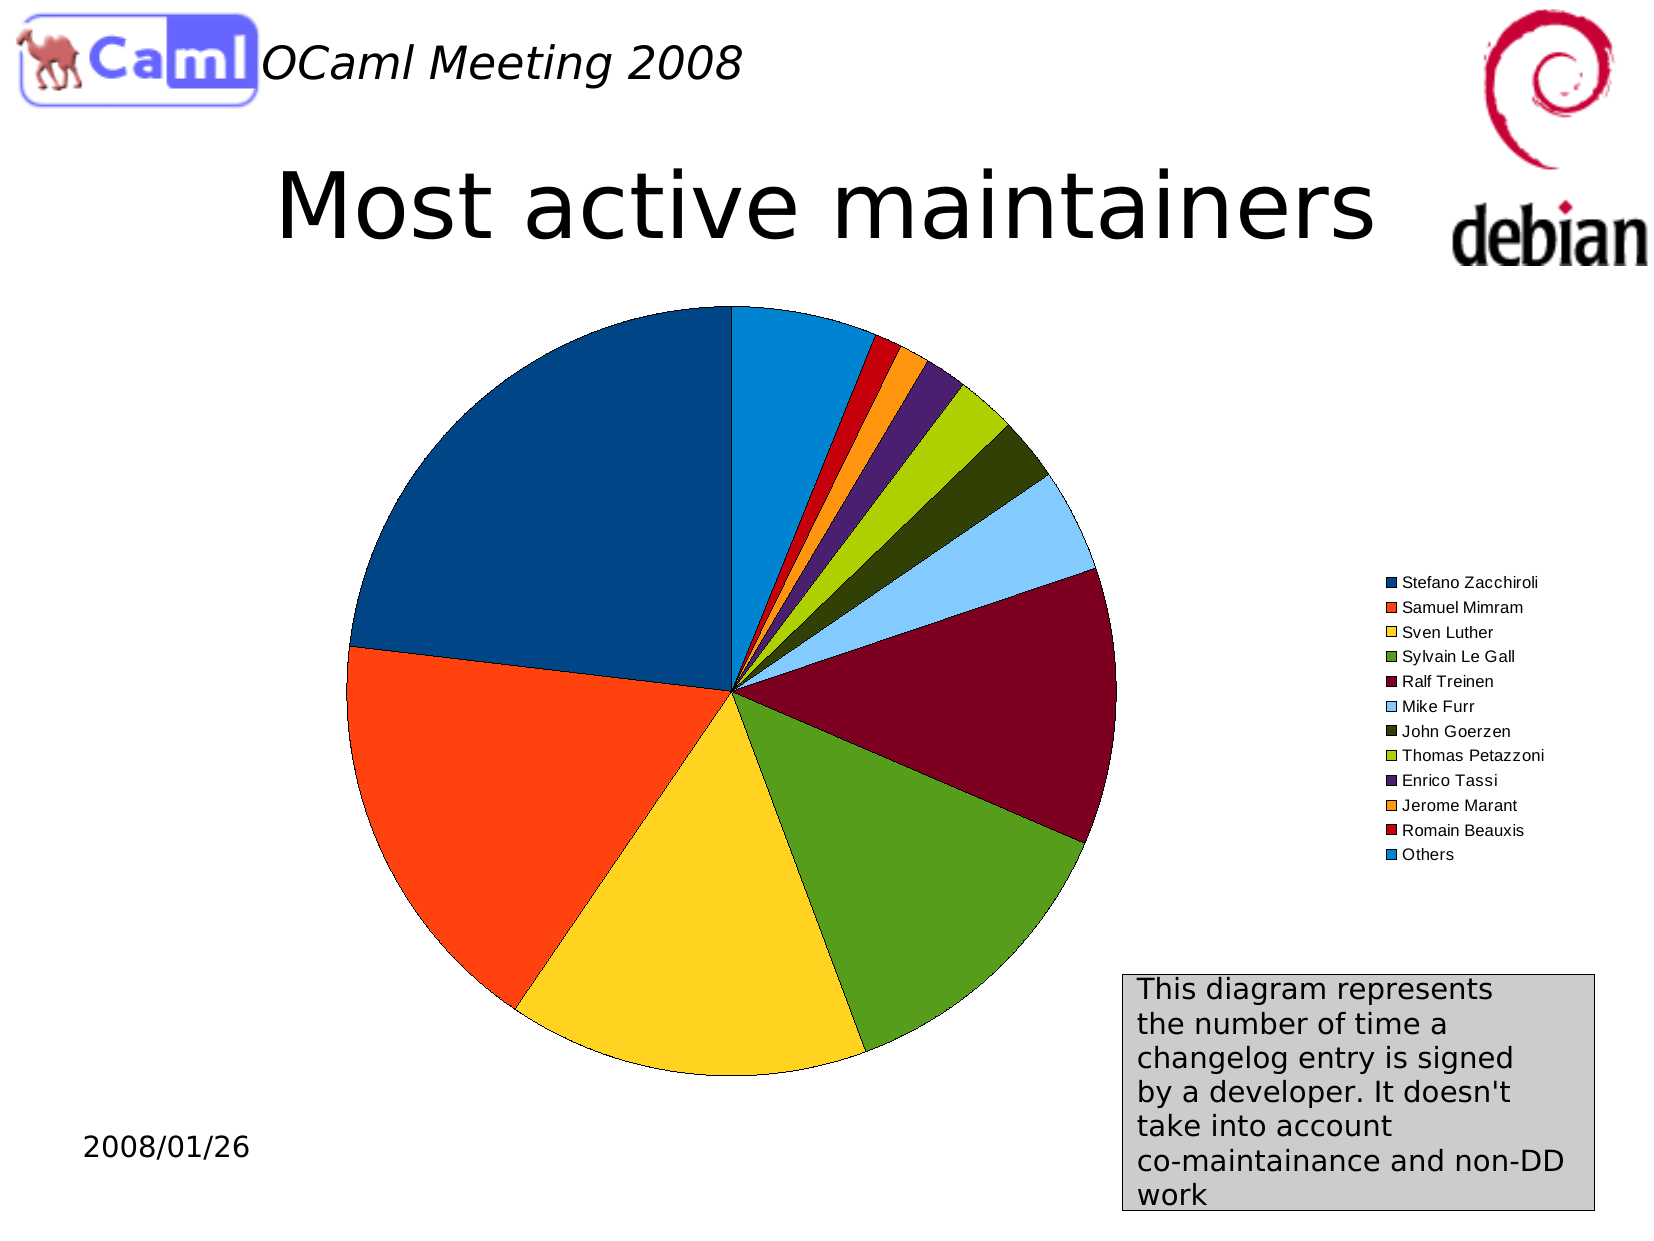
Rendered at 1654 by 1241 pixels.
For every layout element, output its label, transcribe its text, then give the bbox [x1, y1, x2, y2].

picture [13, 3, 266, 119]
chart [82, 290, 1571, 1109]
title Most active maintainers [82, 118, 1571, 290]
text_box This diagram represents the number of time a changelog entry is signed by a developer. It doesn't take into account co-maintainance and non-DD work [1122, 974, 1595, 1211]
picture [1445, 9, 1654, 266]
